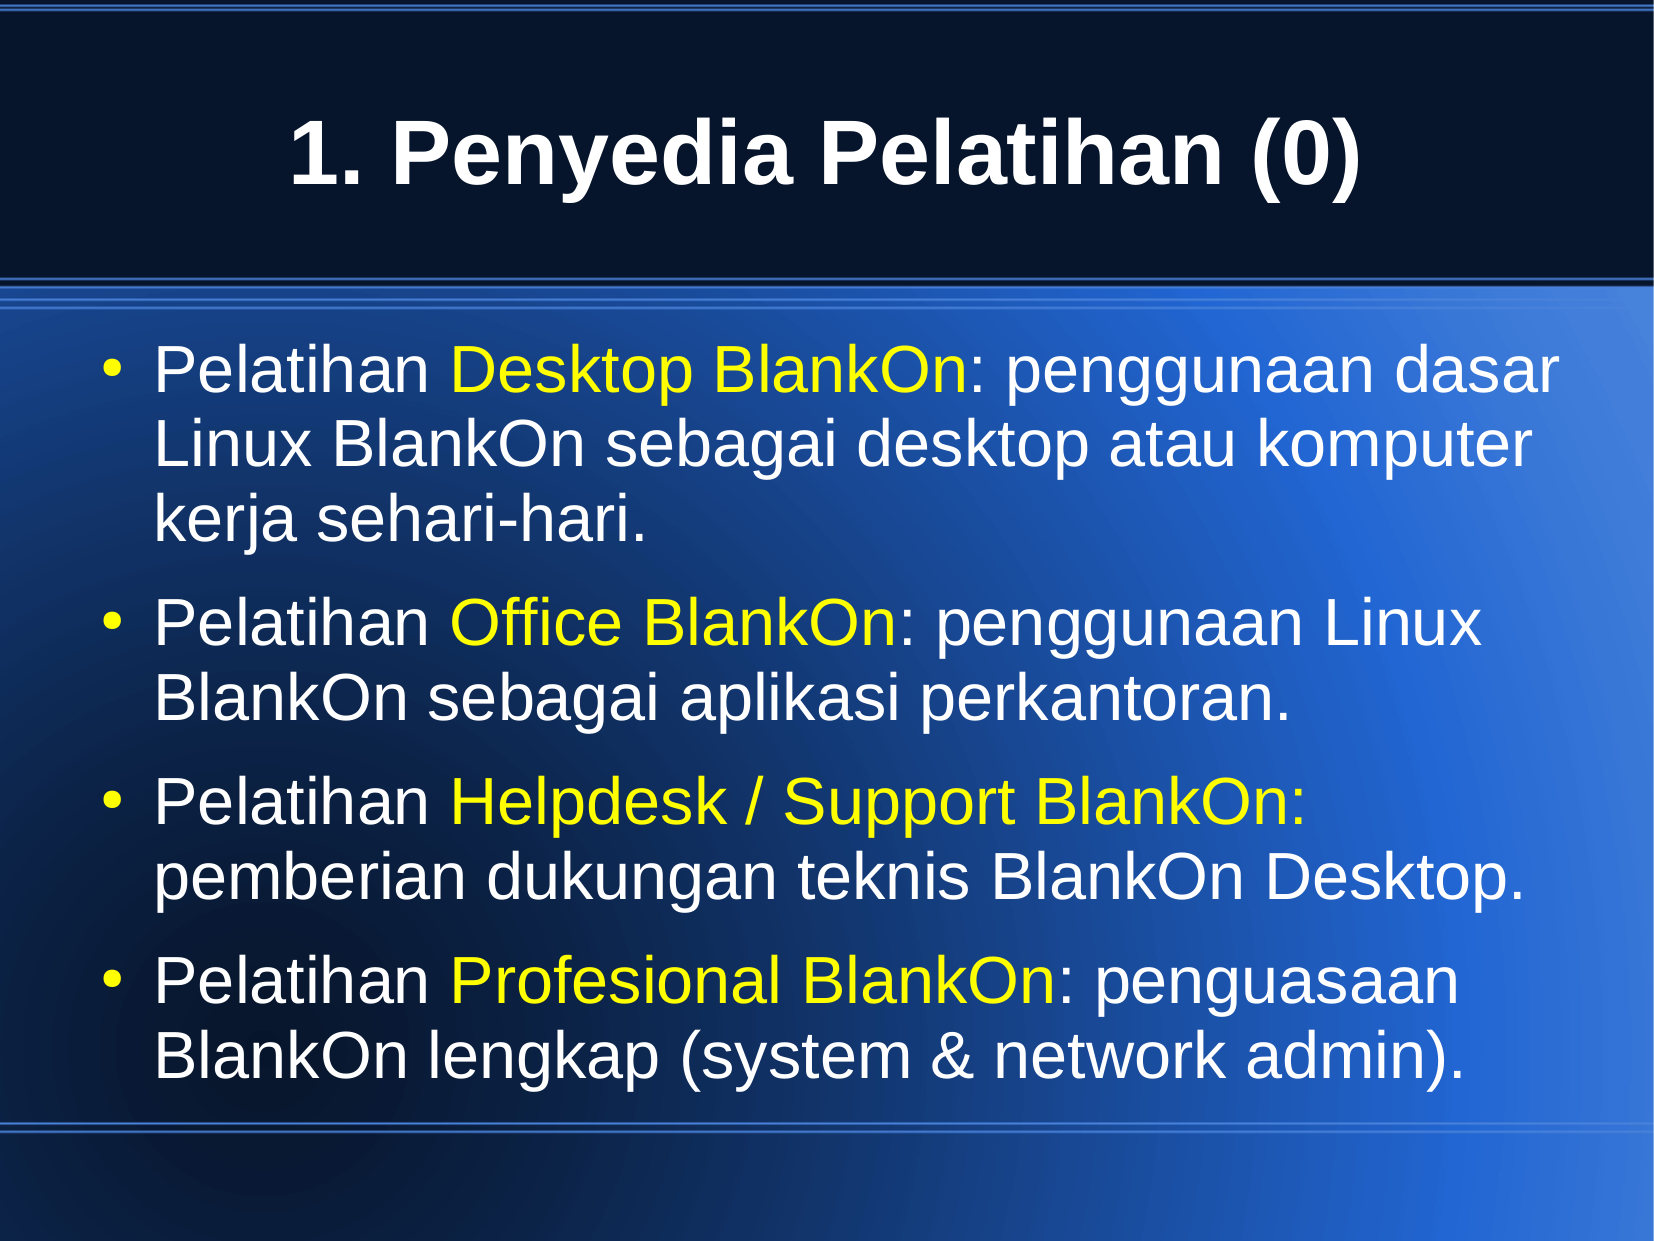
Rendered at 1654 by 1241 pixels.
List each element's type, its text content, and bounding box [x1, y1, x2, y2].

title 1. Penyedia Pelatihan (0) [82, 49, 1571, 257]
list Pelatihan Desktop BlankOn: penggunaan dasar Linux BlankOn sebagai desktop atau komputer kerja sehari-hari. Pelatihan Office BlankOn: penggunaan Linux BlankOn sebagai aplikasi perkantoran. Pelatihan Helpdesk / Support BlankOn: pemberian dukungan teknis BlankOn Desktop. Pelatihan Profesional BlankOn: penguasaan BlankOn lengkap (system & network admin). [82, 331, 1571, 1136]
picture [0, 0, 1654, 1241]
